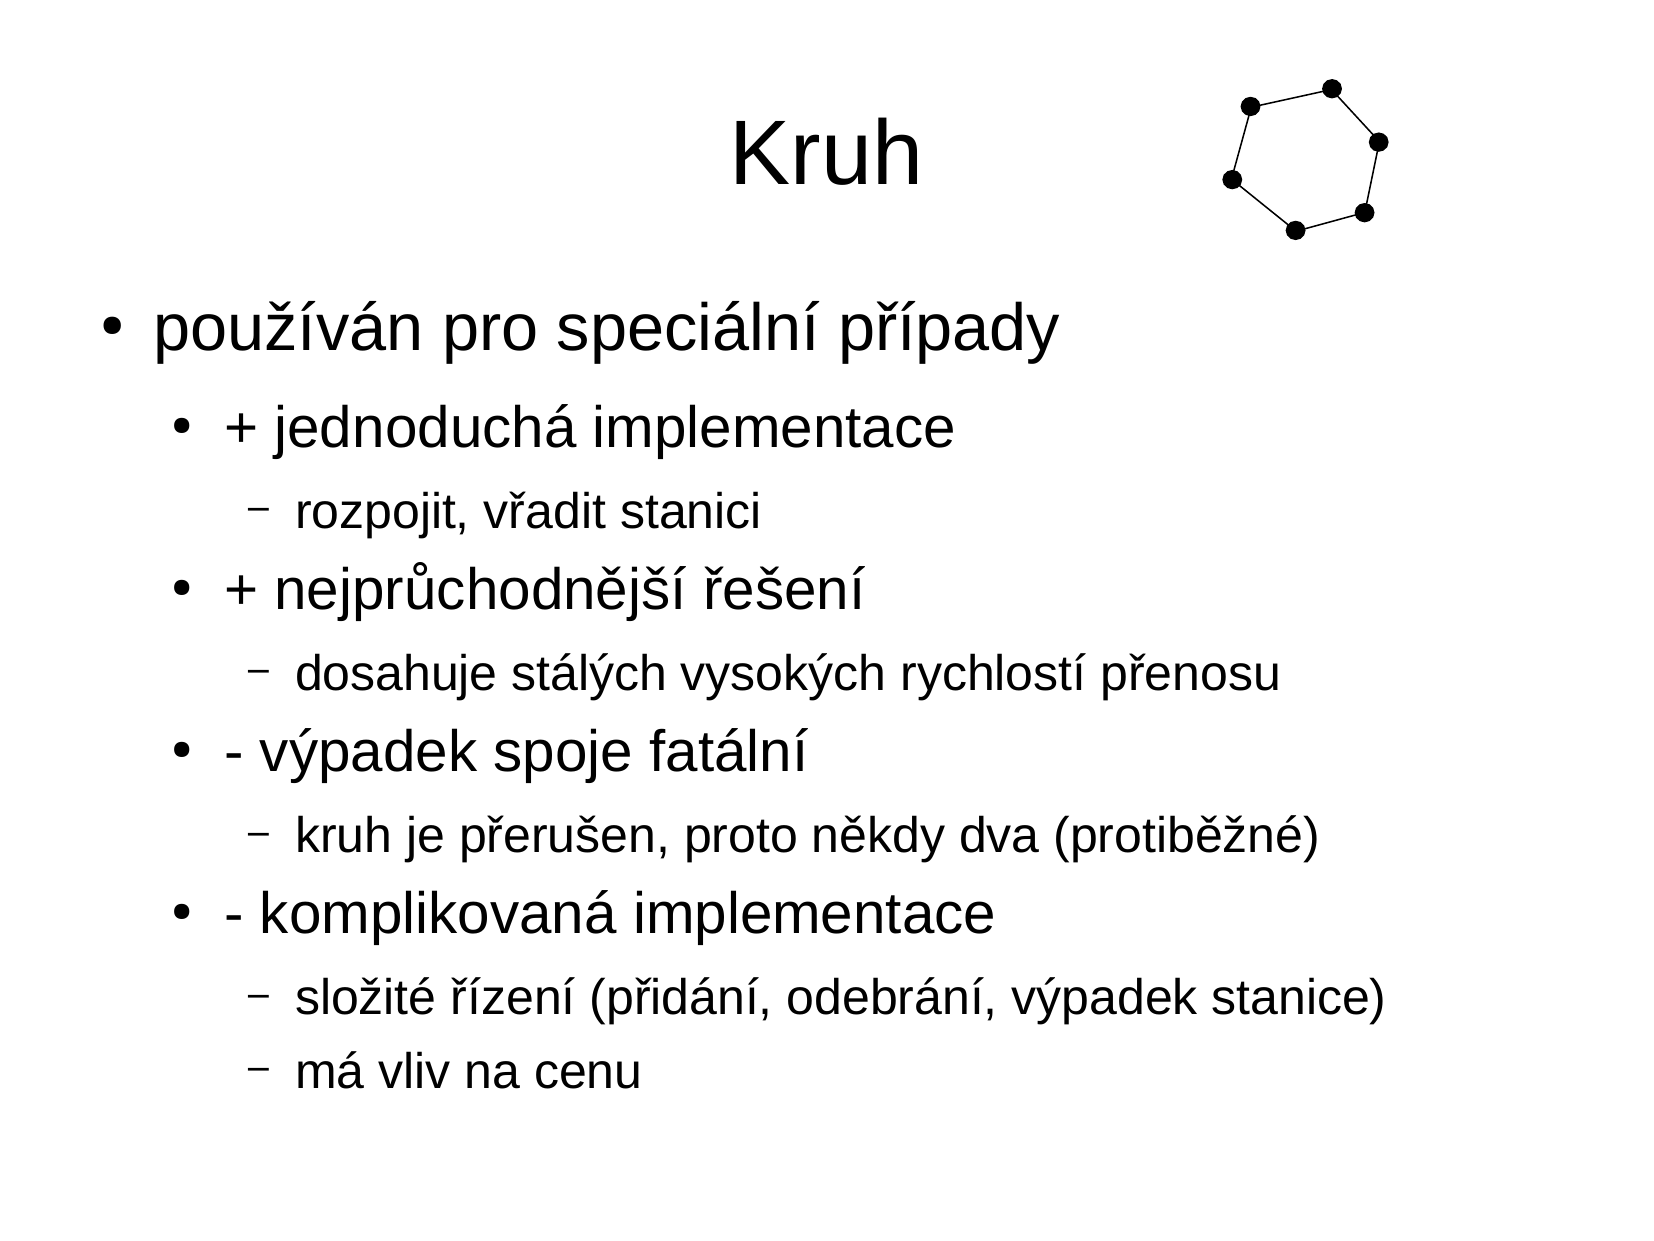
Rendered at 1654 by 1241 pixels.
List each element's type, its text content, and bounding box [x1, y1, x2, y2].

text_box [1286, 221, 1305, 240]
text_box [1355, 203, 1374, 222]
text_box [1322, 79, 1342, 98]
text_box [1241, 97, 1260, 116]
text_box [1223, 170, 1242, 189]
text_box [1369, 133, 1388, 152]
title Kruh [82, 49, 1571, 257]
list používán pro speciální případy + jednoduchá implementace rozpojit, vřadit stanici + nejprůchodnější řešení dosahuje stálých vysokých rychlostí přenosu - výpadek spoje fatální kruh je přerušen, proto někdy dva (protiběžné) - komplikovaná implementace složité řízení (přidání, odebrání, výpadek stanice) má vliv na cenu [82, 290, 1571, 1109]
